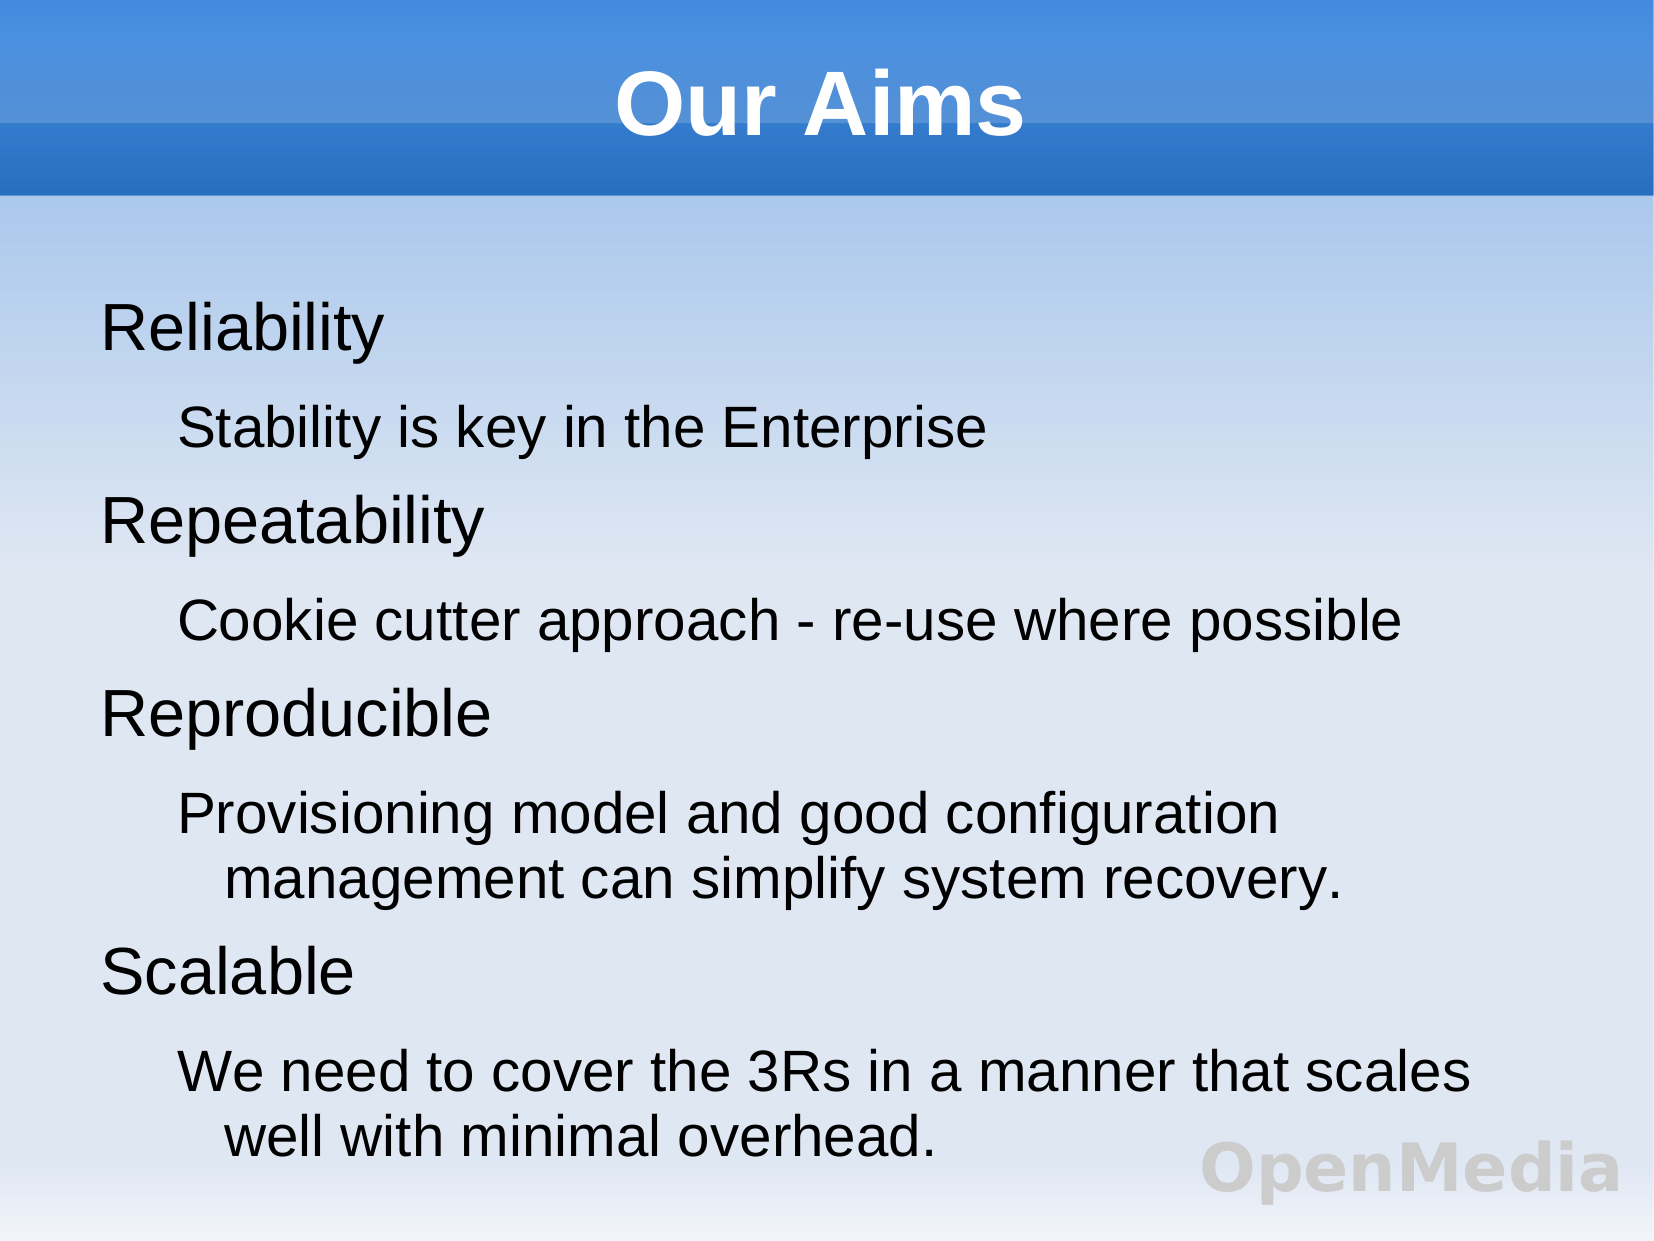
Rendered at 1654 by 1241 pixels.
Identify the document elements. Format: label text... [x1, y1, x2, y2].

list Reliability Stability is key in the Enterprise Repeatability Cookie cutter approach - re-use where possible Reproducible Provisioning model and good configuration management can simplify system recovery. Scalable We need to cover the 3Rs in a manner that scales well with minimal overhead. [82, 290, 1571, 1169]
title Our Aims [76, 7, 1565, 200]
picture [0, 0, 1654, 1241]
